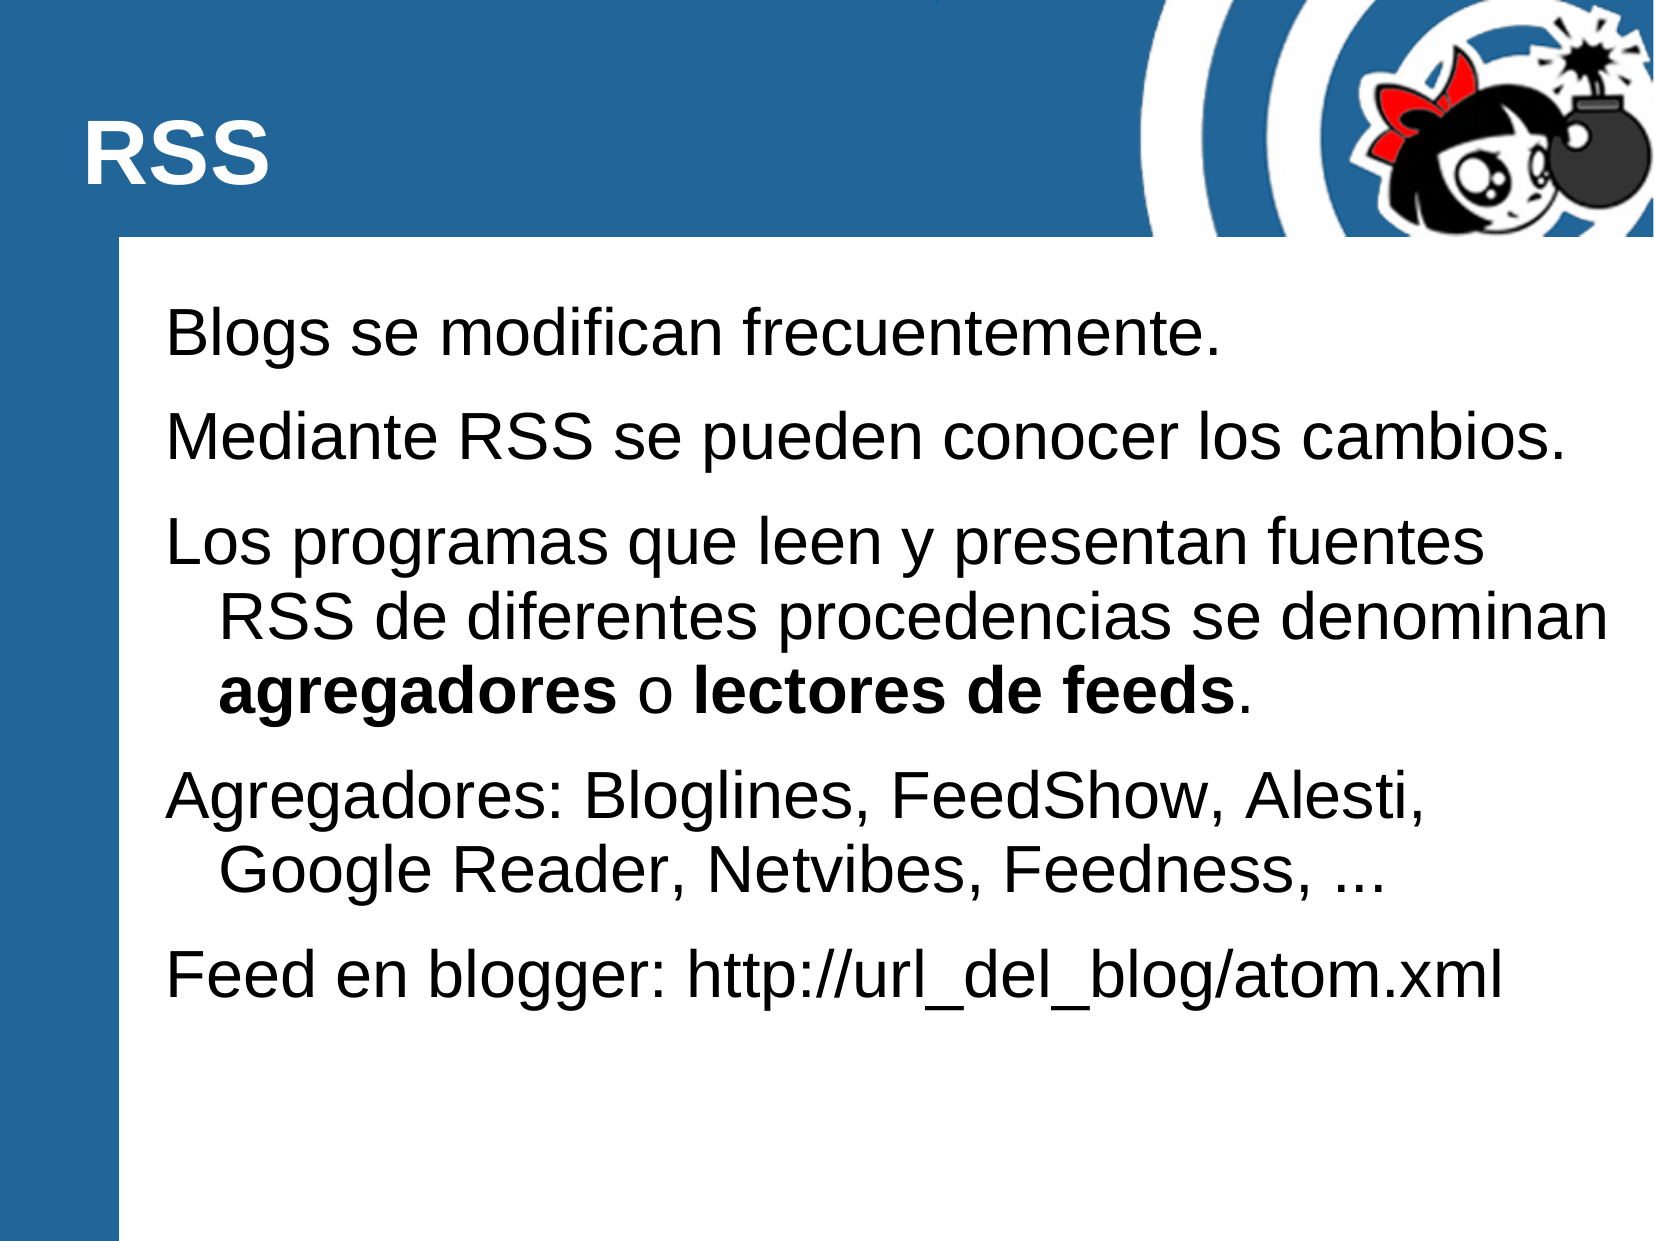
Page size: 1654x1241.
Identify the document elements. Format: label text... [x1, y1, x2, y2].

picture [0, 0, 1654, 1241]
title RSS [82, 49, 1571, 257]
list Blogs se modifican frecuentemente. Mediante RSS se pueden conocer los cambios. Los programas que leen y presentan fuentes RSS de diferentes procedencias se denominan agregadores o lectores de feeds. Agregadores: Bloglines, FeedShow, Alesti, Google Reader, Netvibes, Feedness, ... Feed en blogger: http://url_del_blog/atom.xml [147, 295, 1636, 1099]
